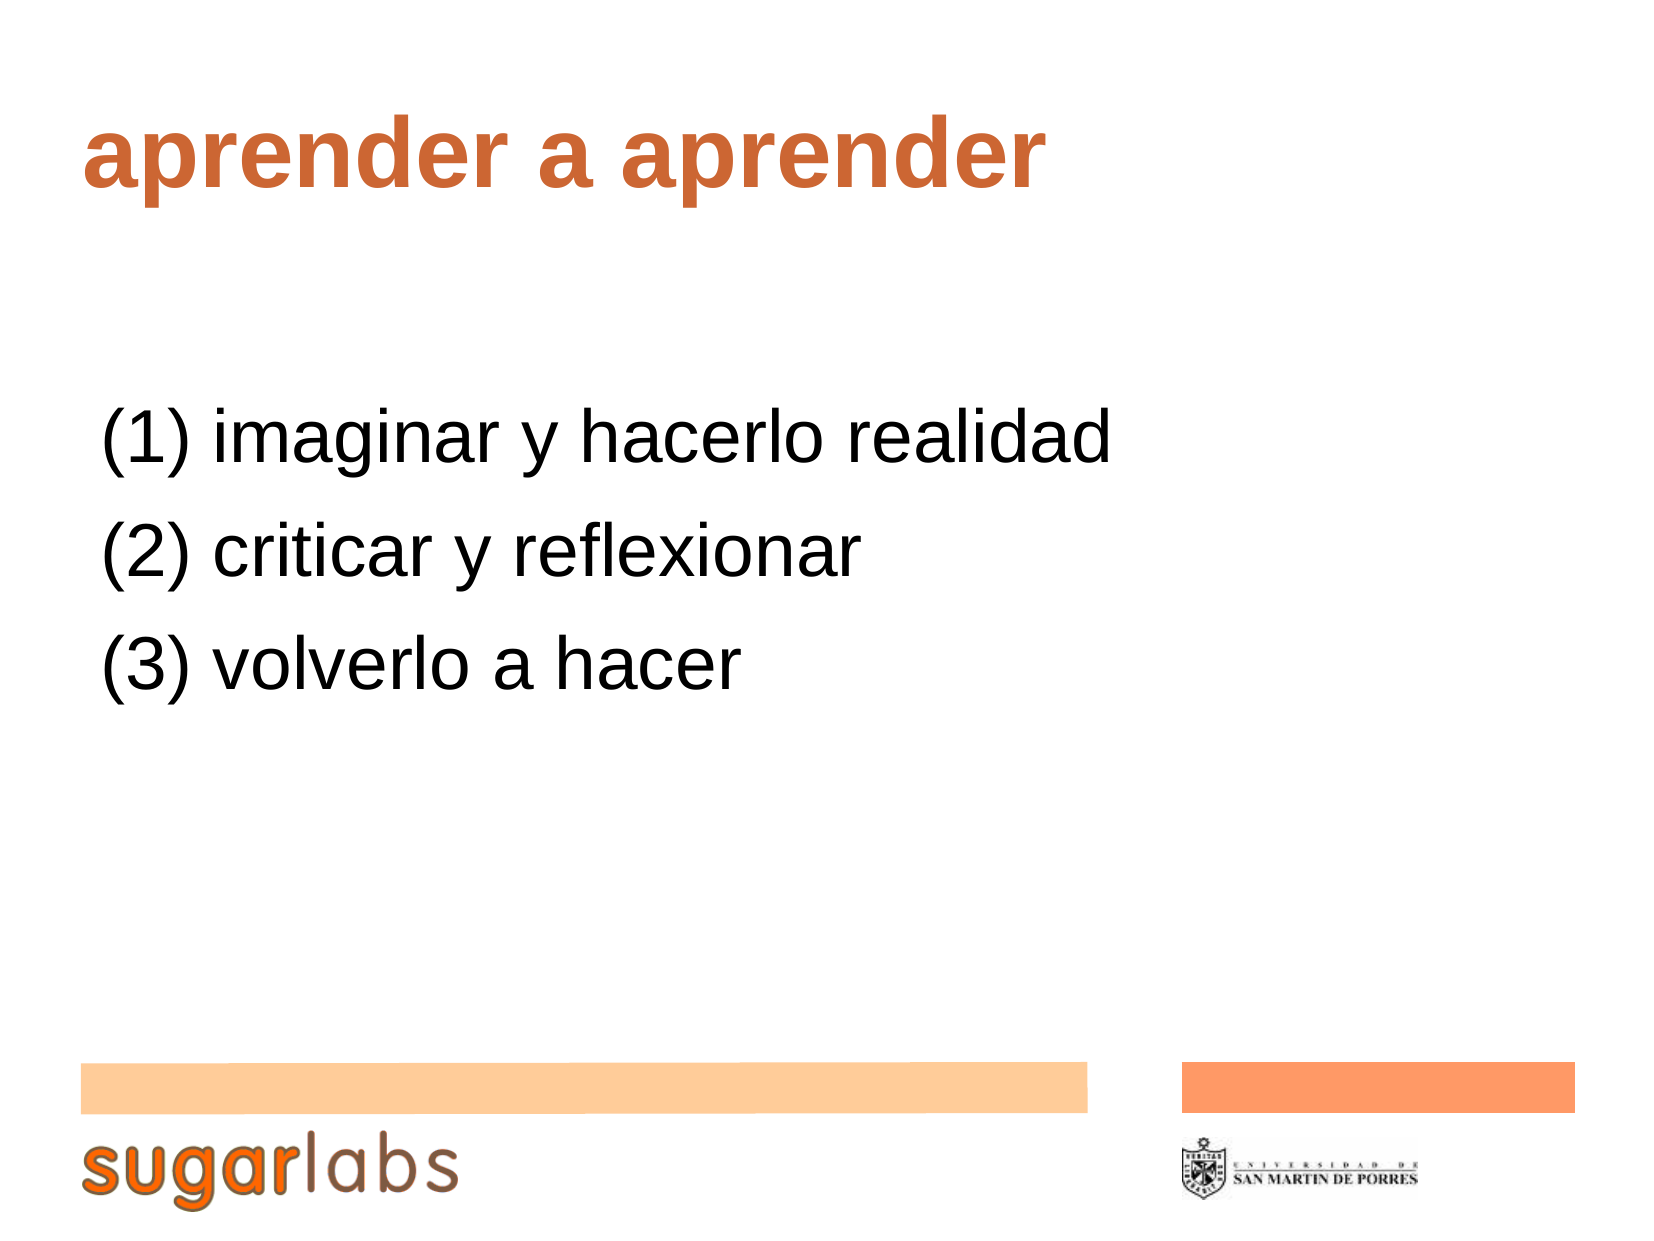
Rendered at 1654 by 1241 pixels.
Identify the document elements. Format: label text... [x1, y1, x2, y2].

picture [82, 1130, 458, 1212]
title aprender a aprender [82, 49, 1571, 257]
picture [1182, 1137, 1418, 1200]
list (1) imaginar y hacerlo realidad (2) criticar y reflexionar (3) volverlo a hacer [82, 290, 1571, 998]
